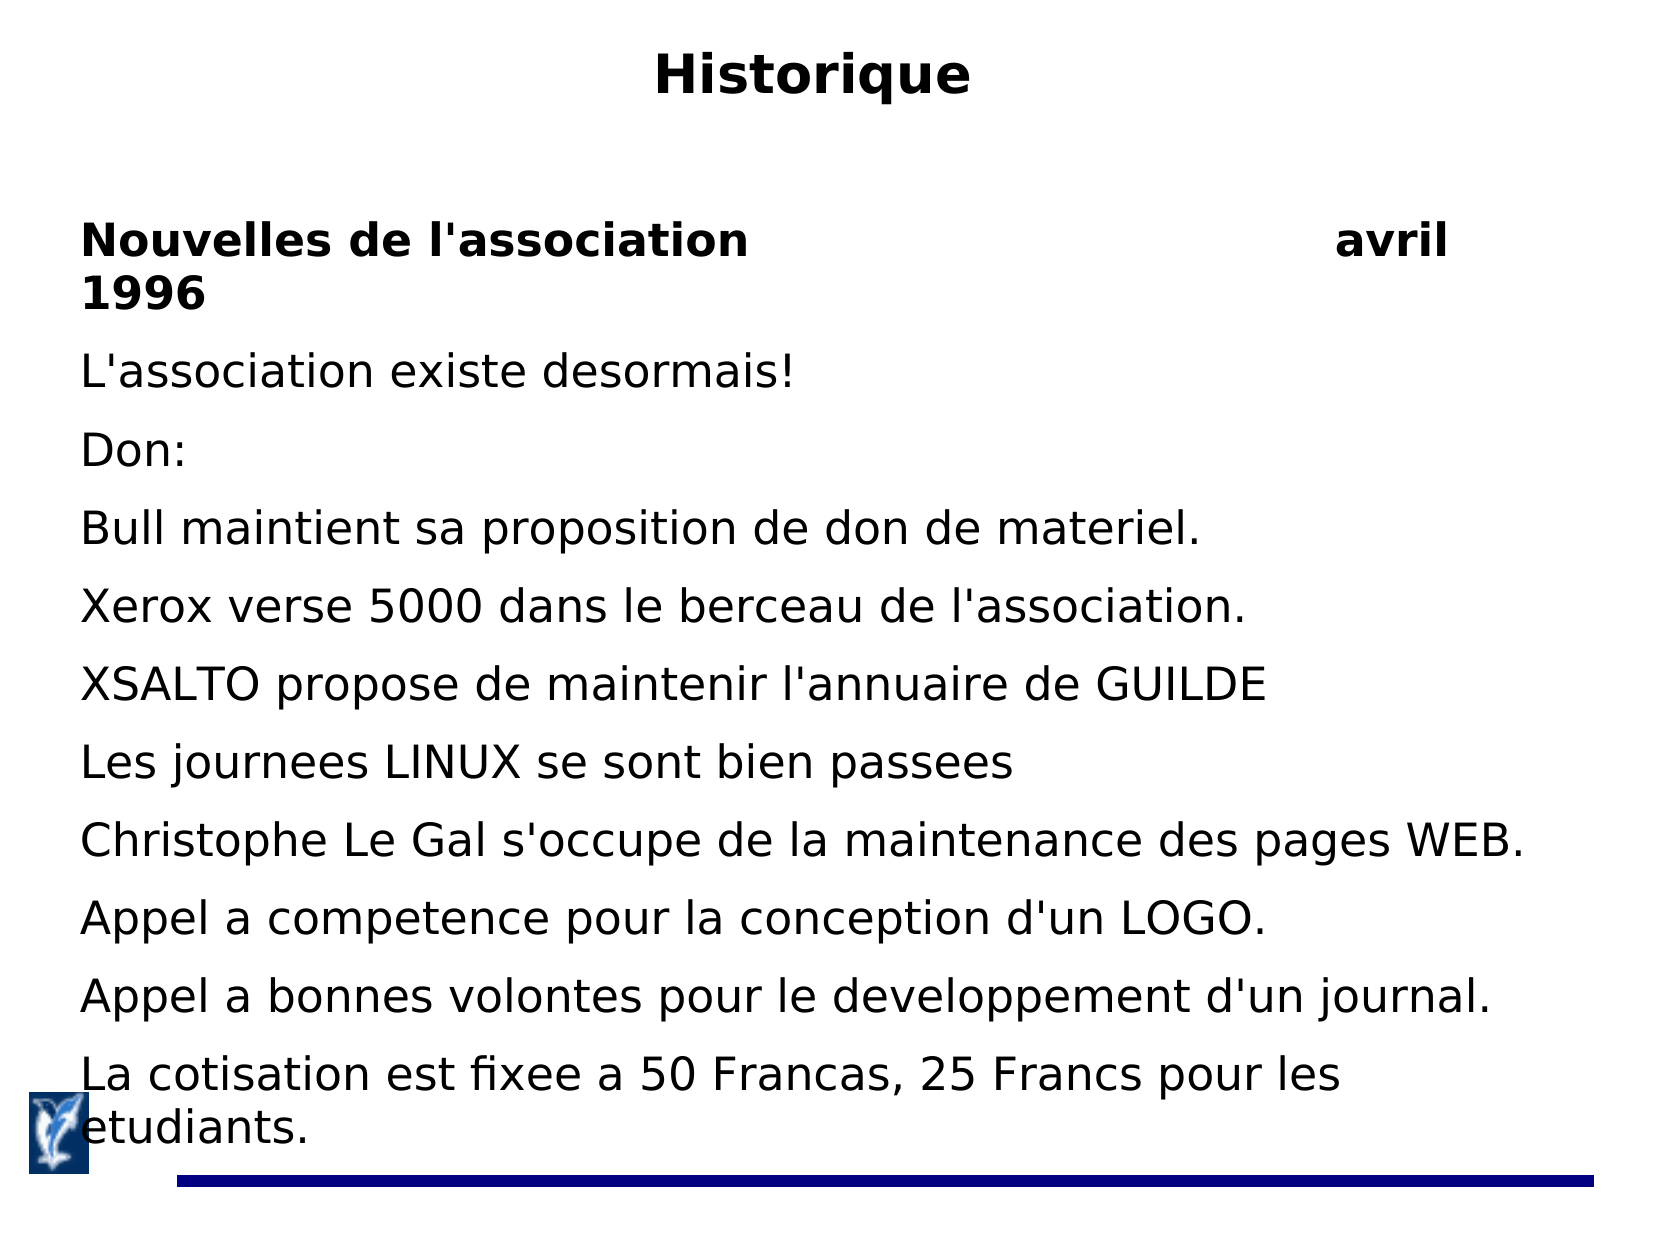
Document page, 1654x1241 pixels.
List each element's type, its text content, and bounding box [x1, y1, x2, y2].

picture [29, 1092, 65, 1174]
text_box Historique [31, 36, 1595, 202]
text_box Nouvelles de l'association avril 1996 L'association existe desormais! Don: Bull maintient sa proposition de don de materiel. Xerox verse 5000 dans le berceau de l'association. XSALTO propose de maintenir l'annuaire de GUILDE Les journees LINUX se sont bien passees Christophe Le Gal s'occupe de la maintenance des pages WEB. Appel a competence pour la conception d'un LOGO. Appel a bonnes volontes pour le developpement d'un journal. La cotisation est fixee a 50 Francas, 25 Francs pour les etudiants. [65, 206, 1595, 1232]
